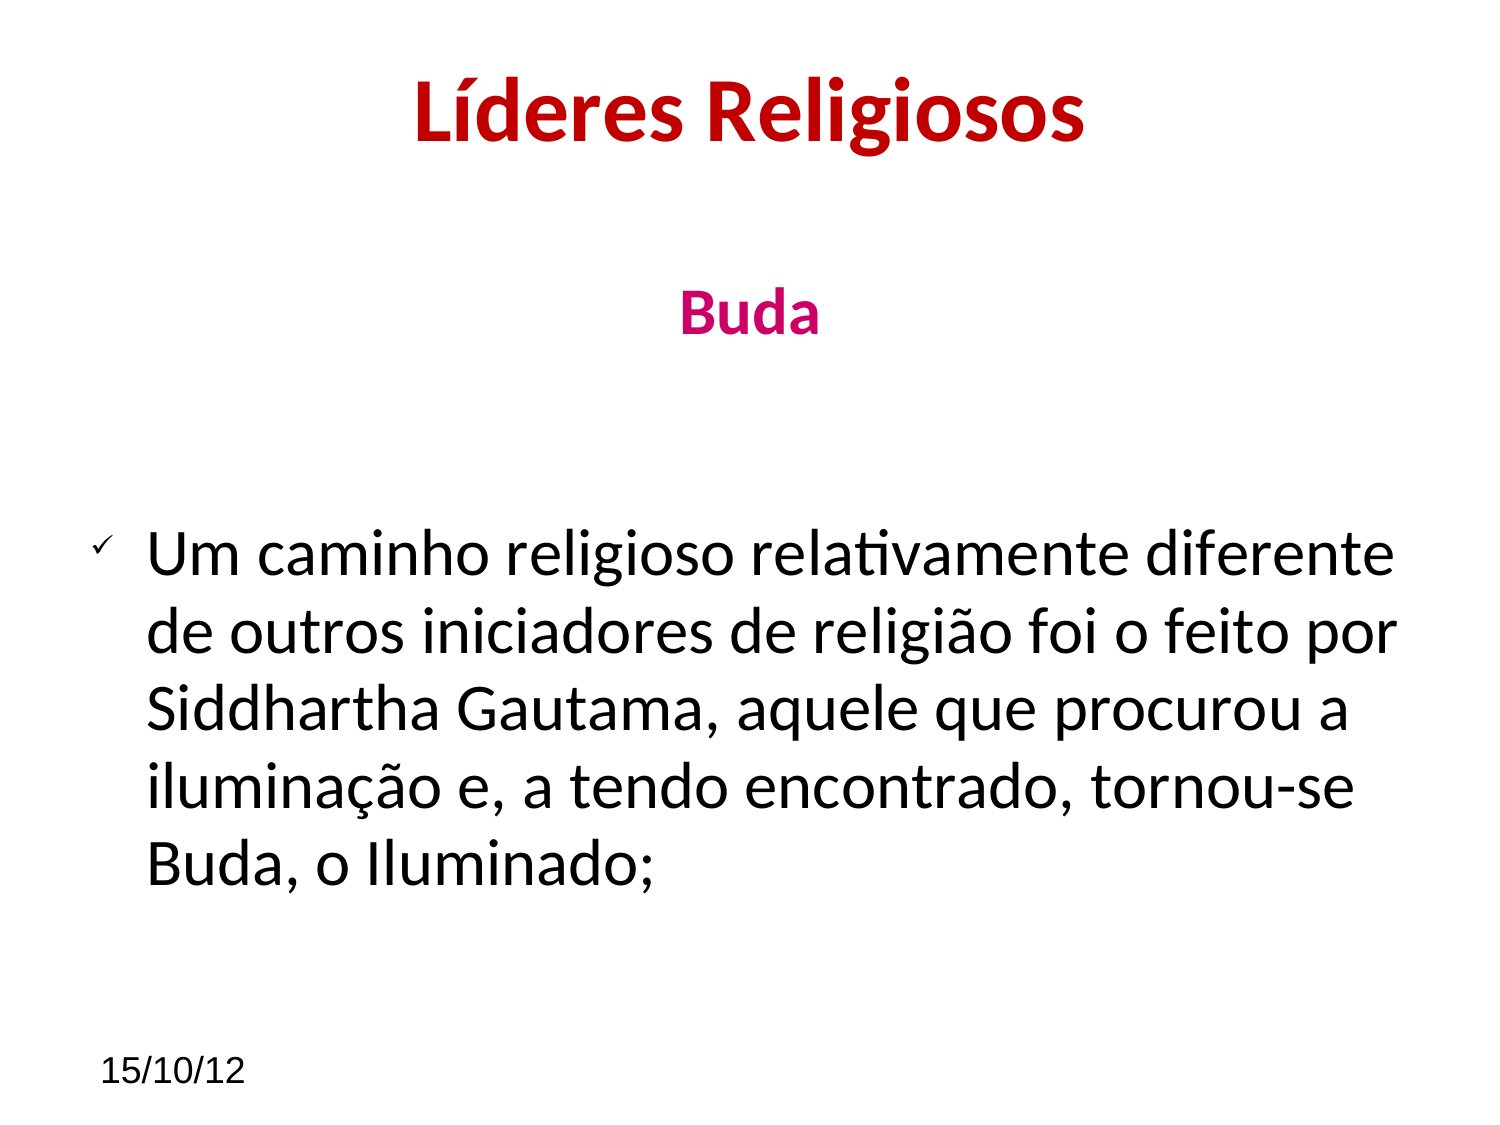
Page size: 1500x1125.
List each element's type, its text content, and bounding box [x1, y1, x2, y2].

text_box Buda Um caminho religioso relativamente diferente de outros iniciadores de religião foi o feito por Siddhartha Gautama, aquele que procurou a iluminação e, a tendo encontrado, tornou-se Buda, o Iluminado; [75, 262, 1426, 1005]
title Líderes Religiosos [75, 45, 1426, 233]
